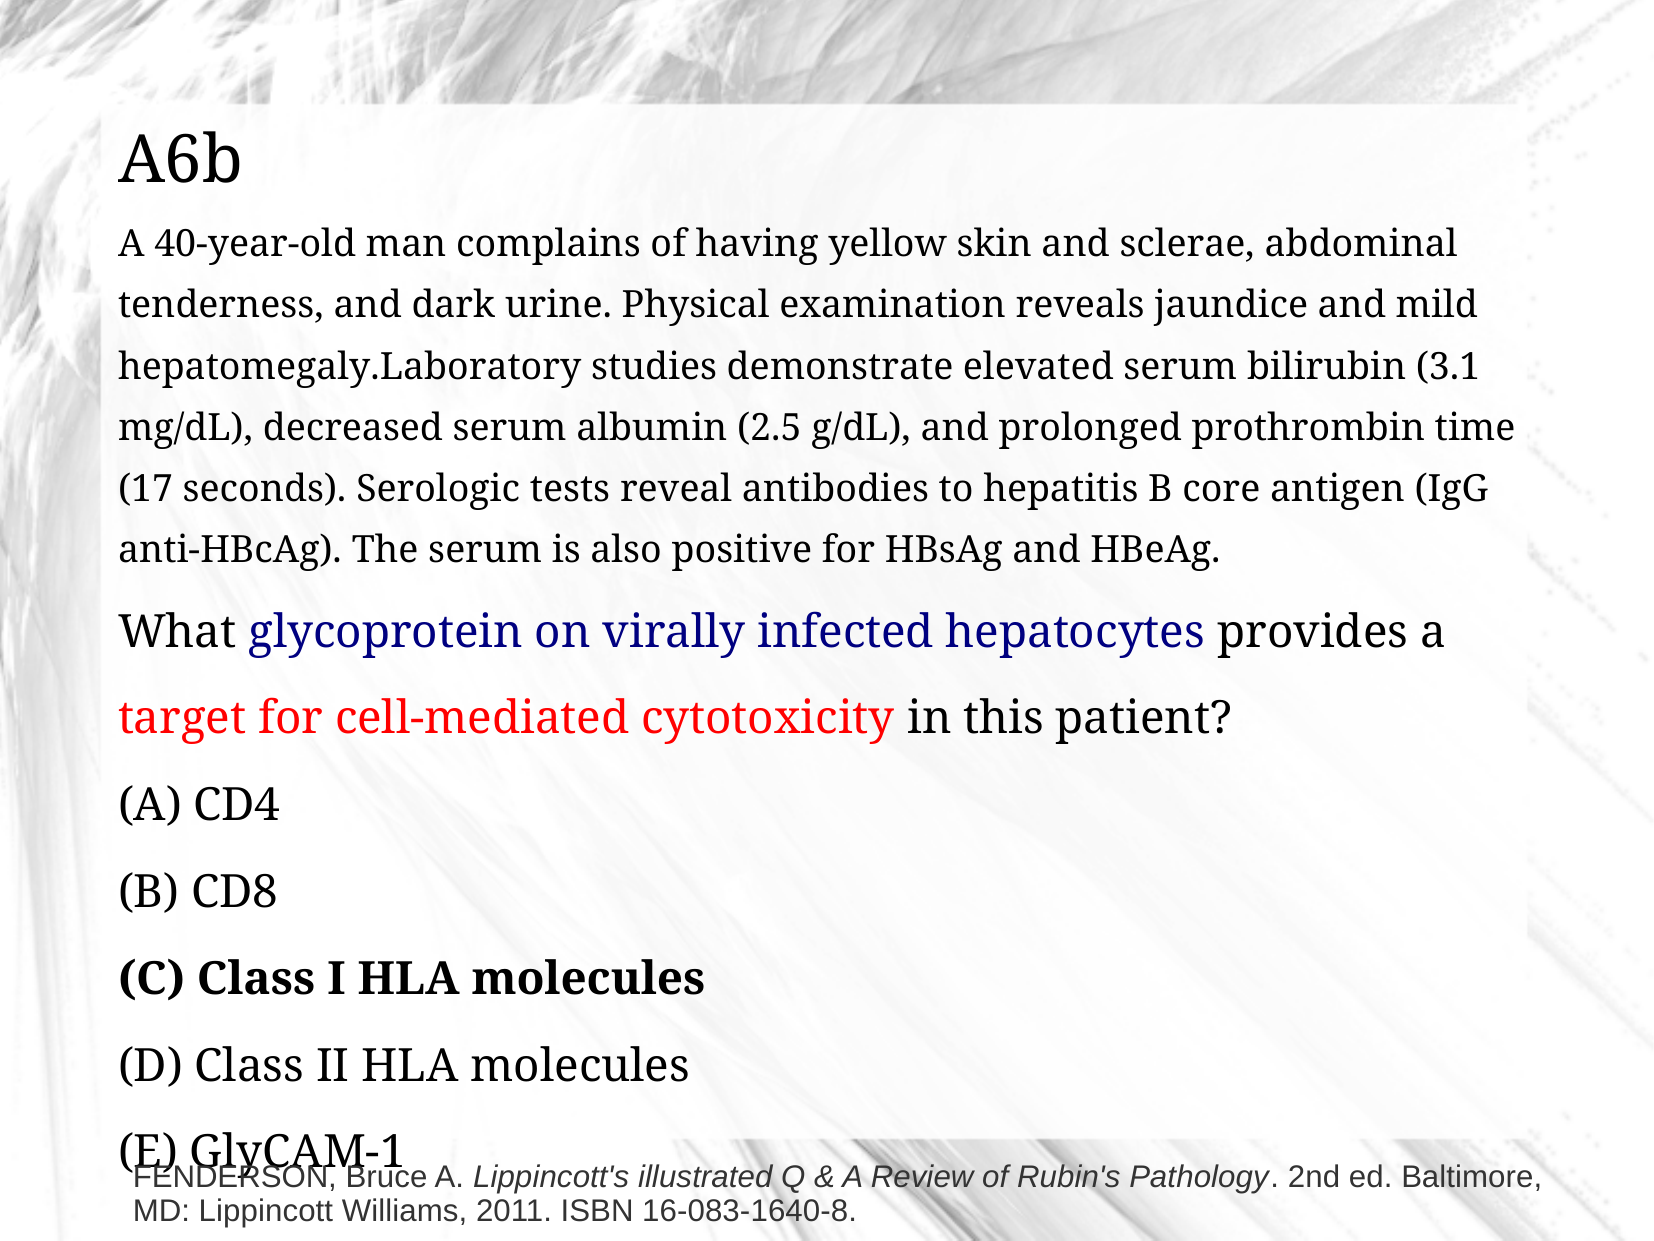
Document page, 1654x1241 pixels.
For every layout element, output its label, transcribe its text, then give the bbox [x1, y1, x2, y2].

list A 40-year-old man complains of having yellow skin and sclerae, abdominal tenderness, and dark urine. Physical examination reveals jaundice and mild hepatomegaly.Laboratory studies demonstrate elevated serum bilirubin (3.1 mg/dL), decreased serum albumin (2.5 g/dL), and prolonged prothrombin time (17 seconds). Serologic tests reveal antibodies to hepatitis B core antigen (IgG anti-HBcAg). The serum is also positive for HBsAg and HBeAg. What glycoprotein on virally infected hepatocytes provides a target for cell-mediated cytotoxicity in this patient? (A) CD4 (B) CD8 (C) Class I HLA molecules (D) Class II HLA molecules (E) GlyCAM-1 [118, 206, 1565, 1139]
title A6b [118, 107, 1506, 206]
text_box FENDERSON, Bruce A. Lippincott's illustrated Q & A Review of Rubin's Pathology. 2nd ed. Baltimore, MD: Lippincott Williams, 2011. ISBN 16-083-1640-8. [118, 1151, 1565, 1236]
picture [0, 0, 1654, 1241]
